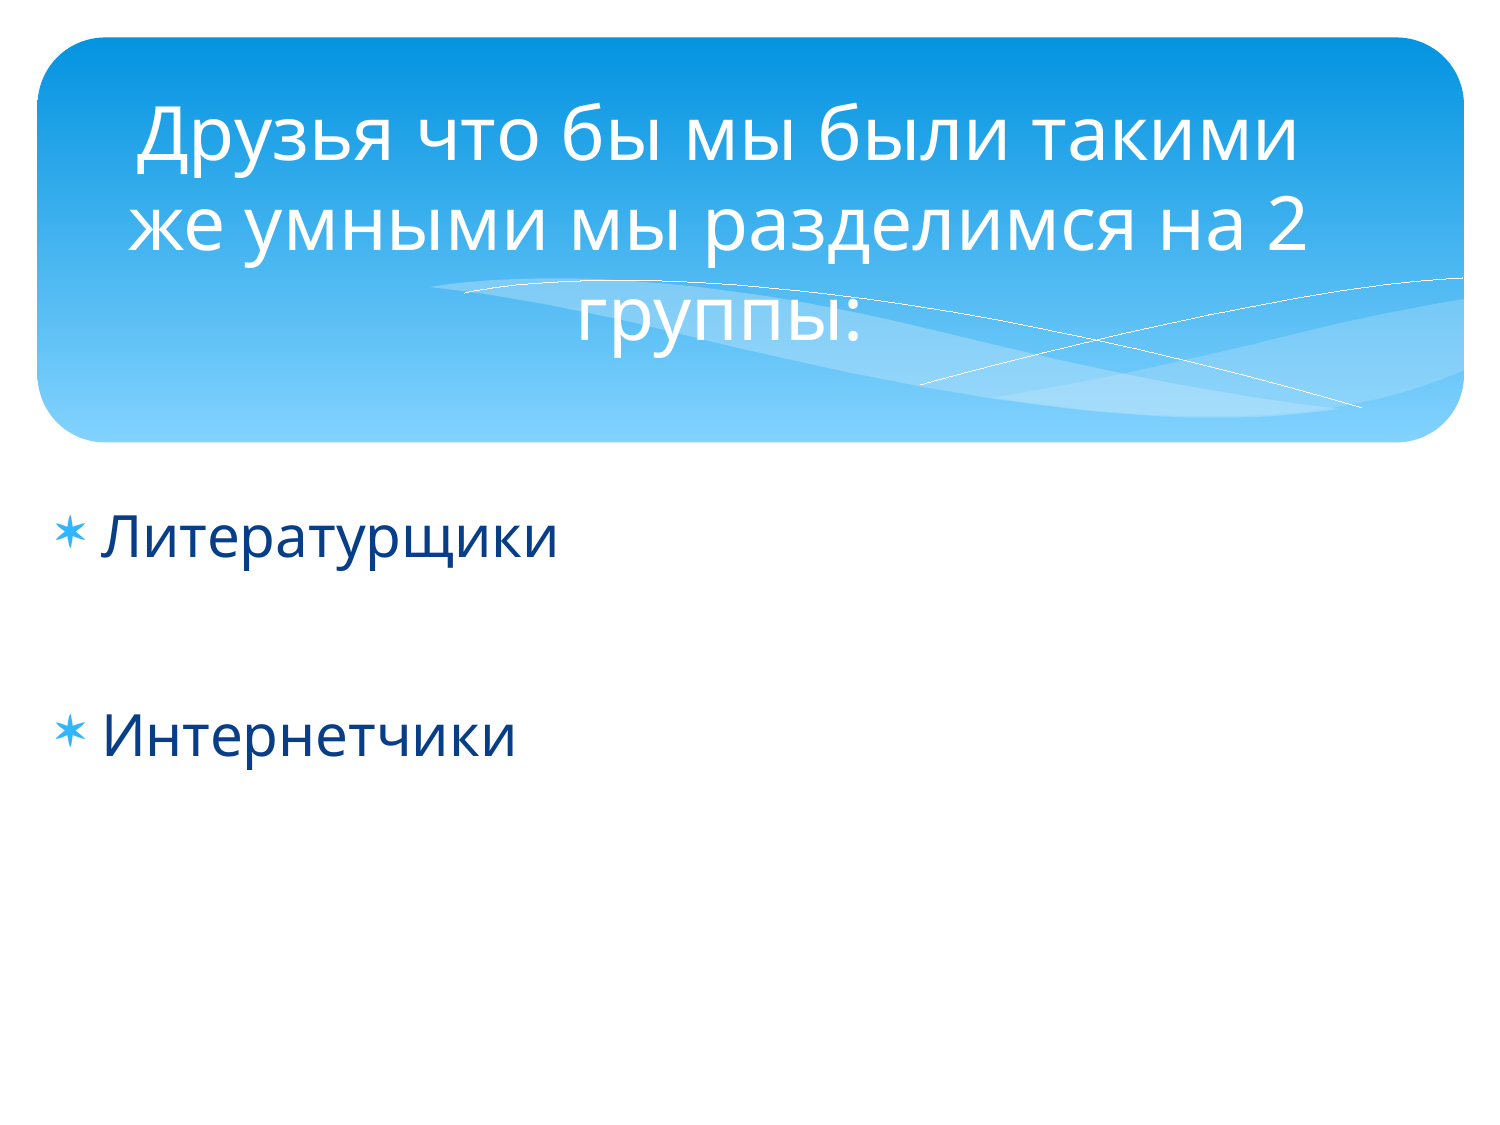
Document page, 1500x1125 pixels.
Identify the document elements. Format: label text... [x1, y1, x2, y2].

title Друзья что бы мы были такими же умными мы разделимся на 2 группы: [75, 78, 1365, 261]
list Литературщики Интернетчики Каждый ученик предложит: плакат или раскраску о своём герое в книге [41, 491, 1306, 1052]
